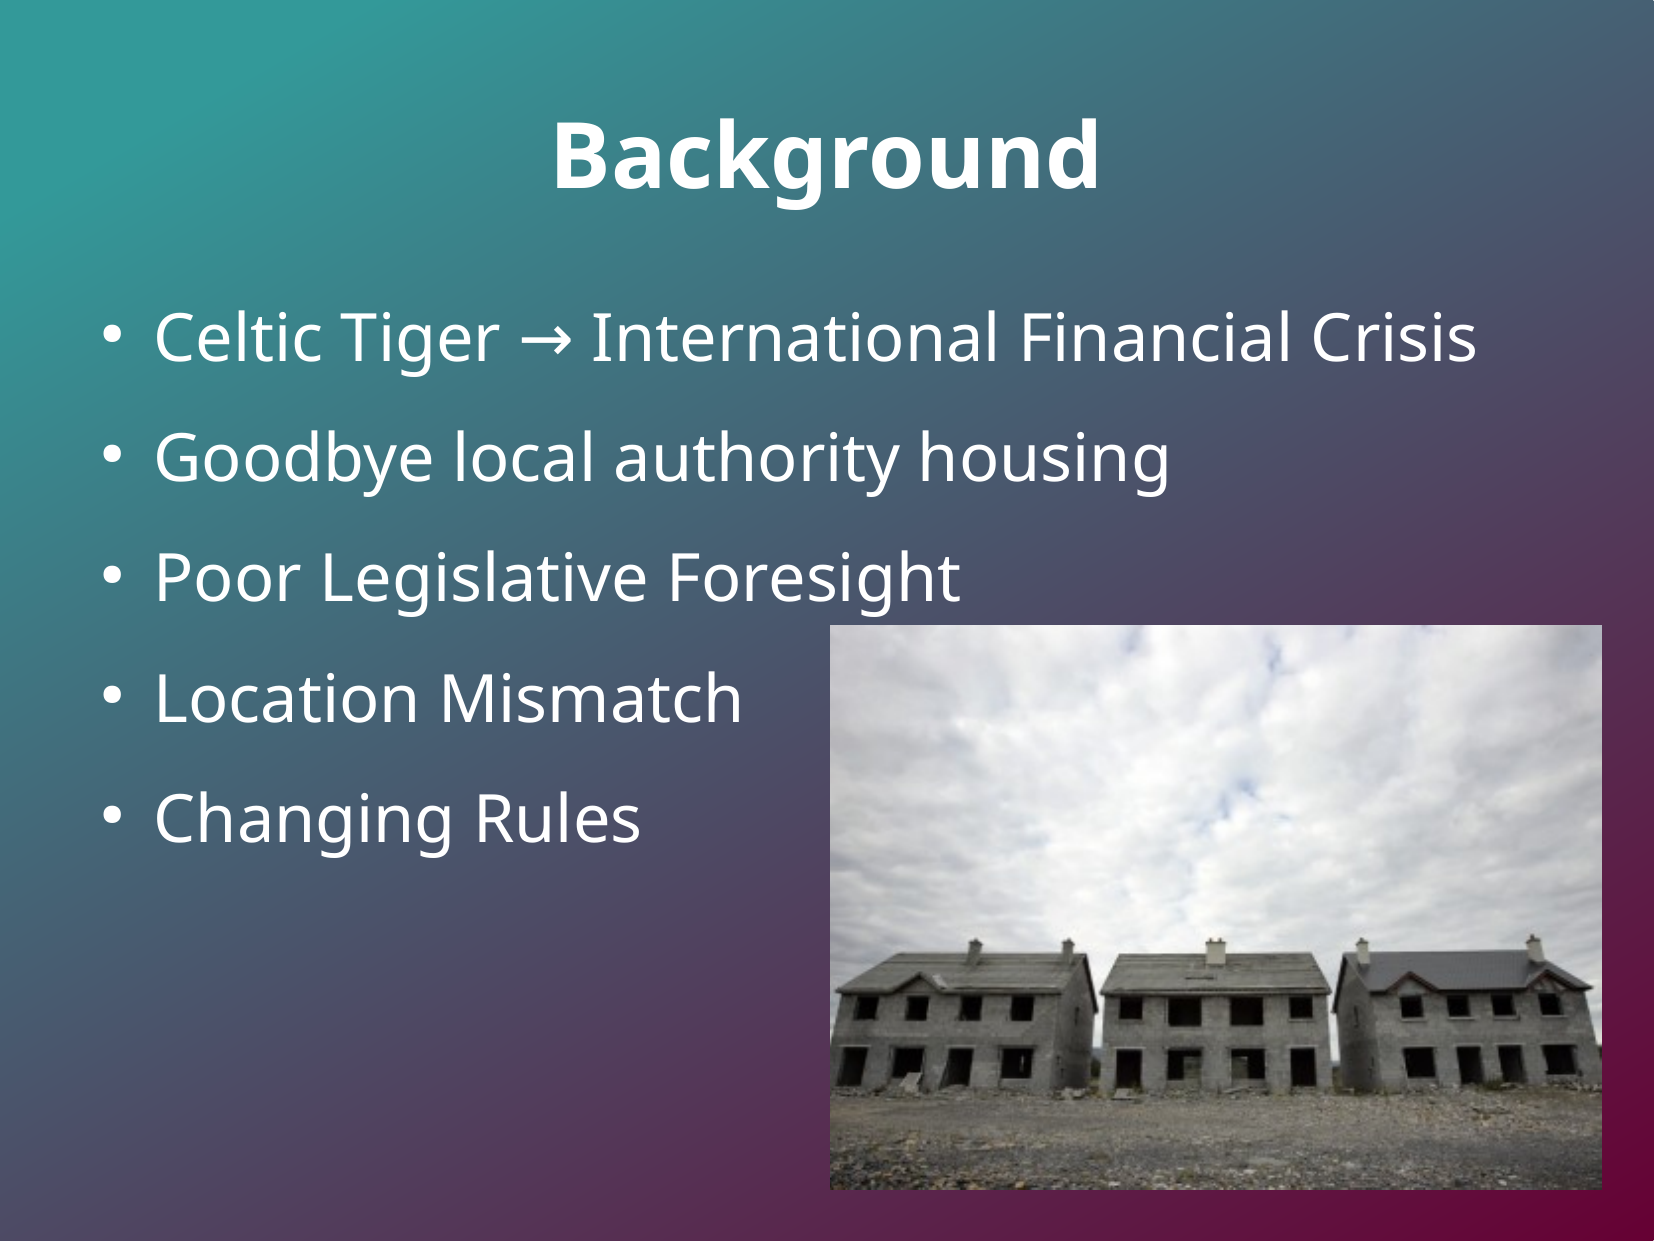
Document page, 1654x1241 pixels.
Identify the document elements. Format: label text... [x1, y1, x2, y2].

title Background [82, 49, 1571, 257]
picture [830, 625, 1602, 1190]
list Celtic Tiger → International Financial Crisis Goodbye local authority housing Poor Legislative Foresight Location Mismatch Changing Rules [82, 290, 1571, 1109]
